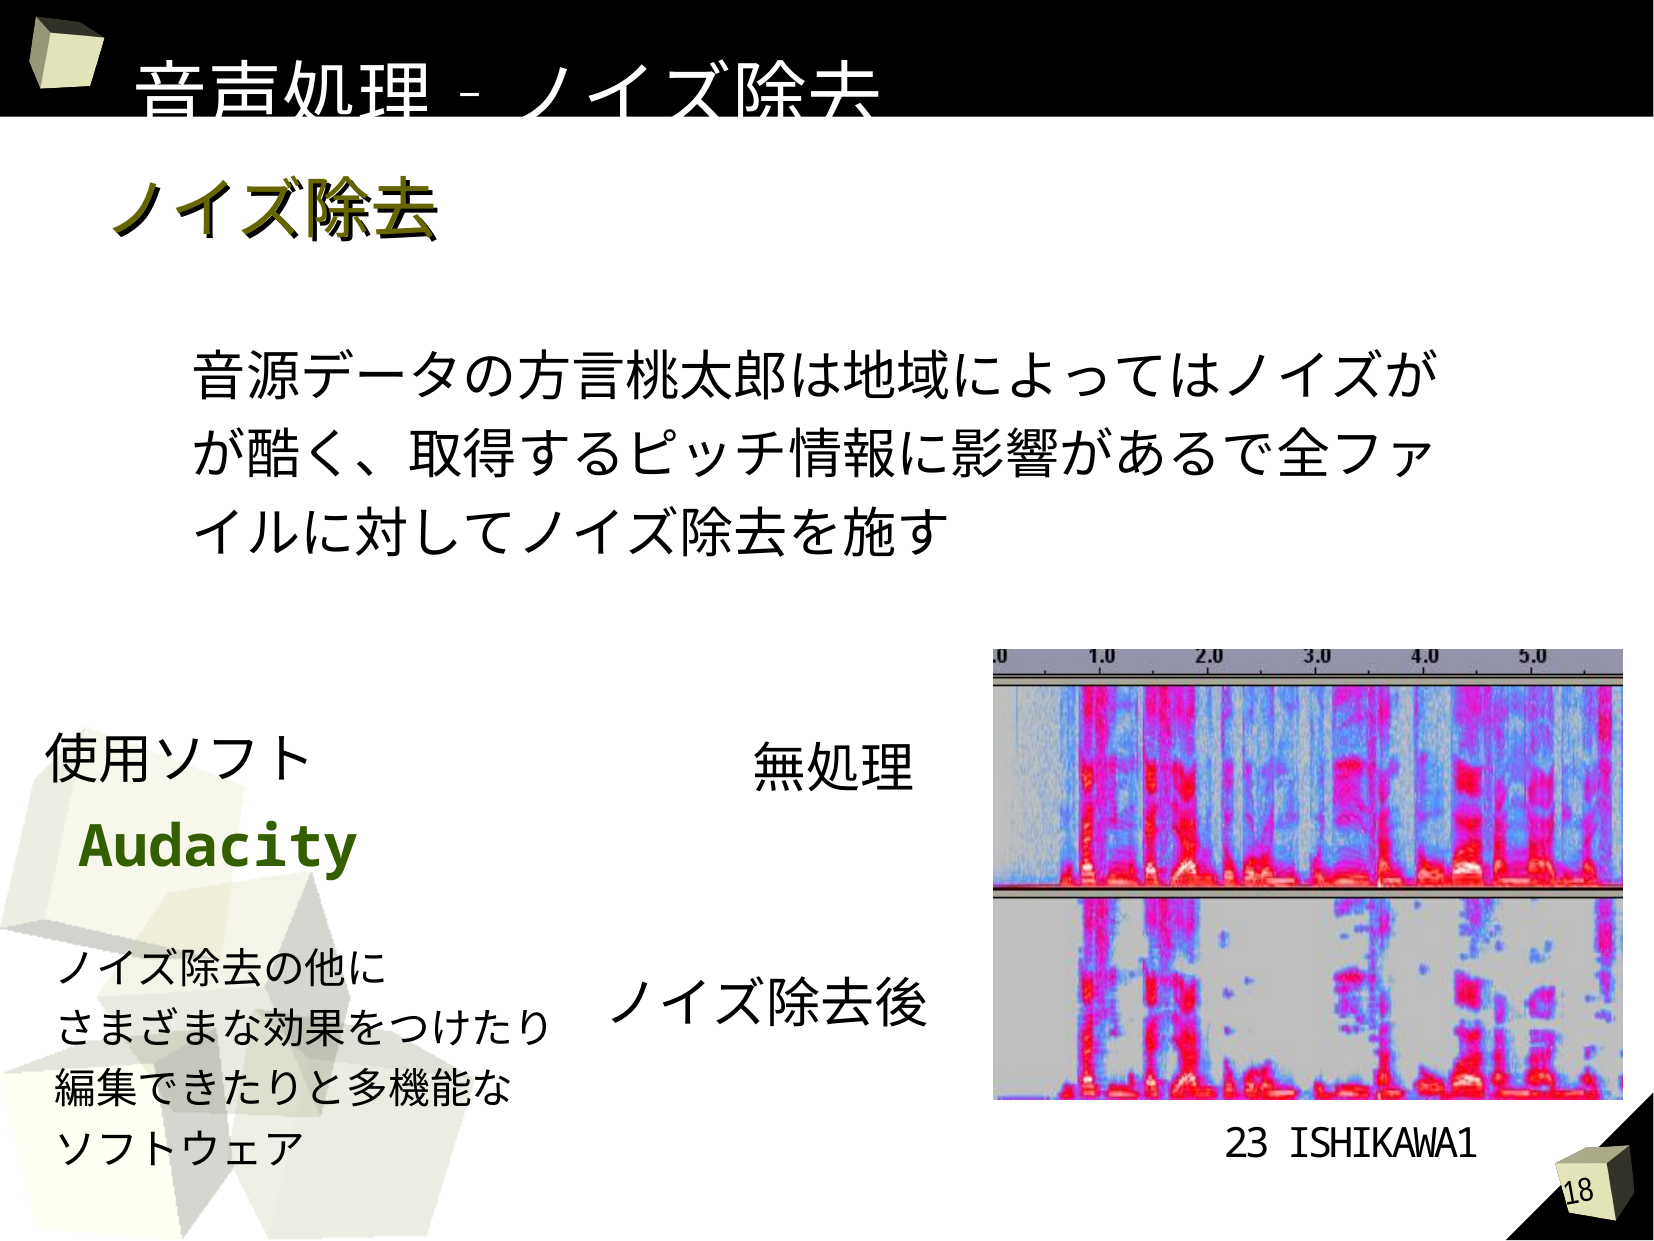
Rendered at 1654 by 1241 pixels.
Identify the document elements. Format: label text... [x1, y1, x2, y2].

text_box 音声処理‐ノイズ除去 [118, 29, 1034, 134]
text_box ノイズ除去 [88, 147, 562, 235]
picture [0, 726, 477, 1241]
text_box 使用ソフト [29, 708, 384, 783]
picture [590, 649, 1625, 1190]
text_box 音源データの方言桃太郎は地域によってはノイズが が酷く、取得するピッチ情報に影響があるで全ファイルに対してノイズ除去を施す [177, 324, 1477, 591]
text_box Audacity [63, 797, 384, 875]
text_box ノイズ除去の他に さまざまな効果をつけたり編集できたりと多機能な ソフトウェア [39, 927, 591, 1123]
